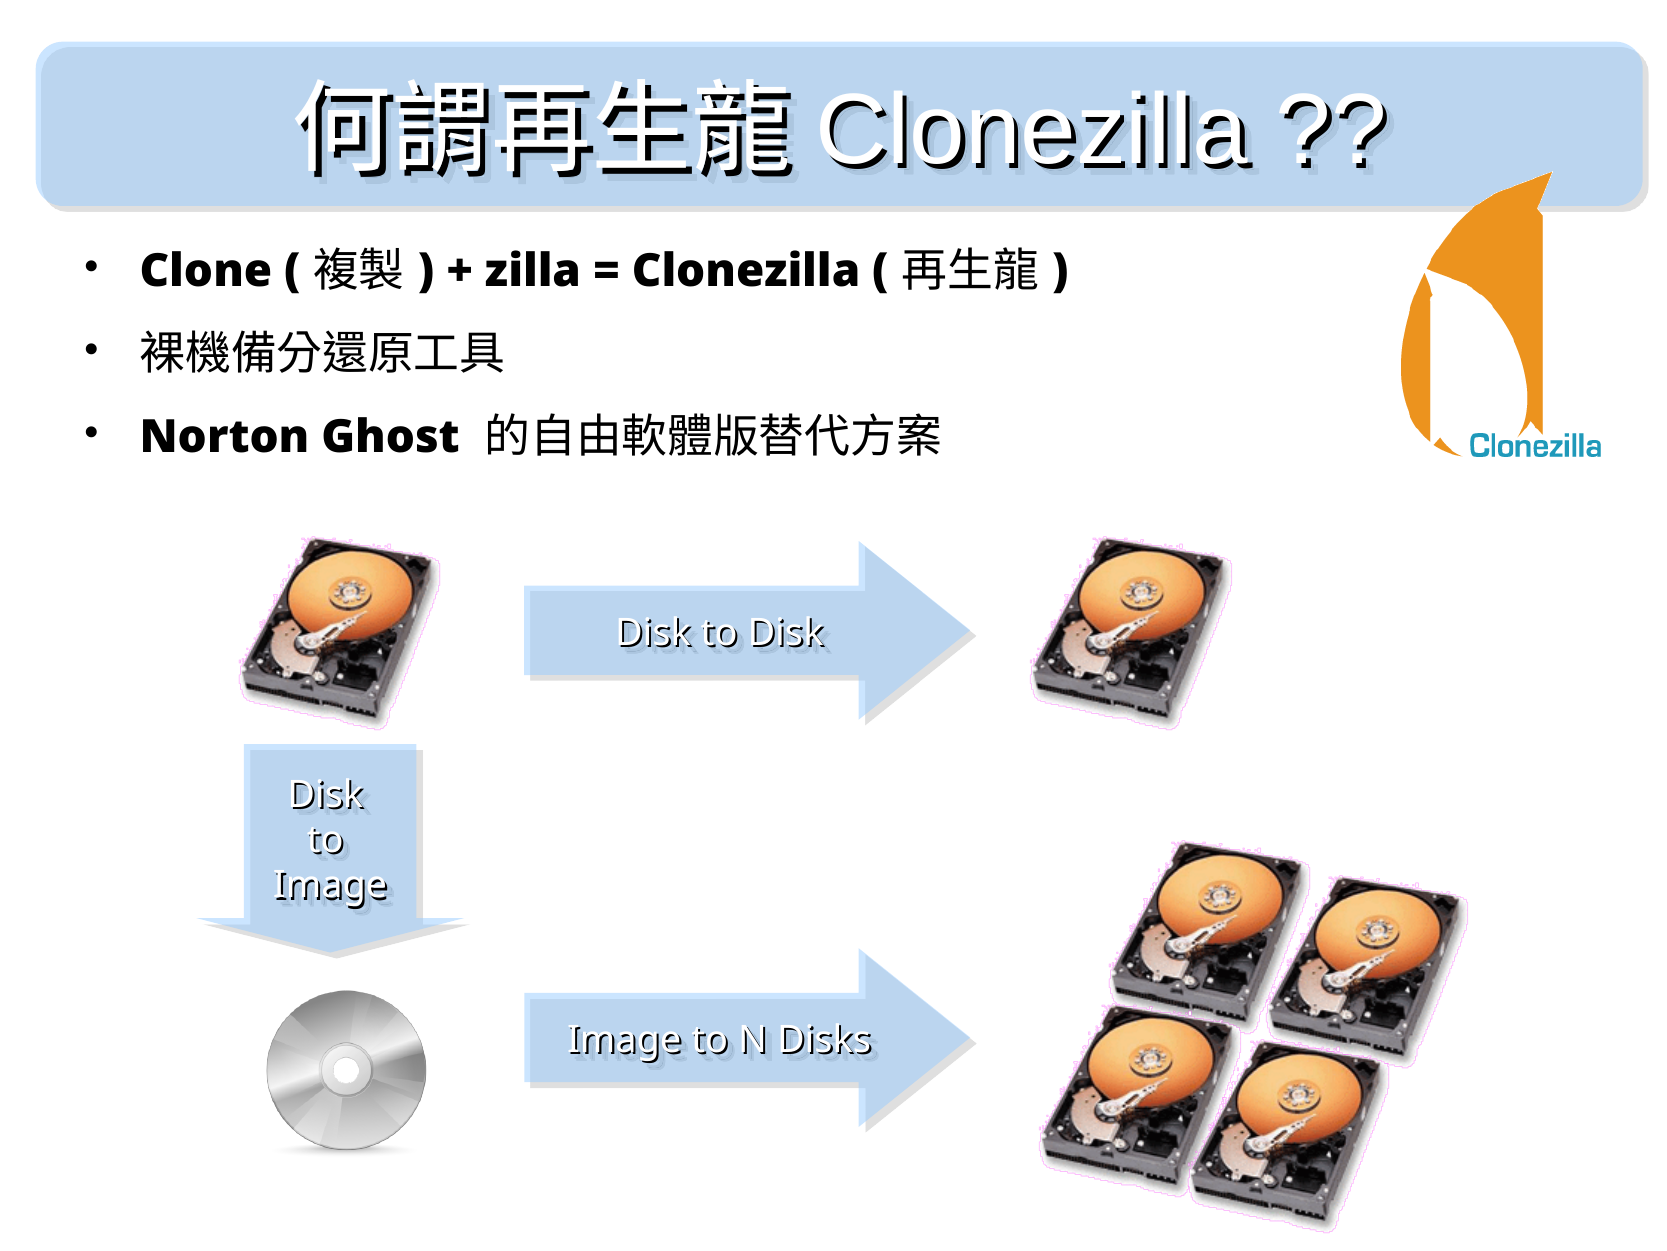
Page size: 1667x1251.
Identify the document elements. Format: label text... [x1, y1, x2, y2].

chart [1368, 160, 1618, 473]
list Clone (複製) + zilla = Clonezilla (再生龍) 裸機備分還原工具 Norton Ghost 的自由軟體版替代方案 [83, 232, 1584, 506]
picture [255, 982, 434, 1161]
picture [226, 519, 449, 742]
picture [1017, 519, 1241, 742]
text_box Image to N Disks [524, 948, 971, 1127]
text_box 何謂再生龍Clonezilla ?? [35, 41, 1643, 206]
text_box Disk to Image [196, 744, 465, 953]
picture [1026, 823, 1477, 1245]
text_box Disk to Disk [524, 541, 971, 720]
